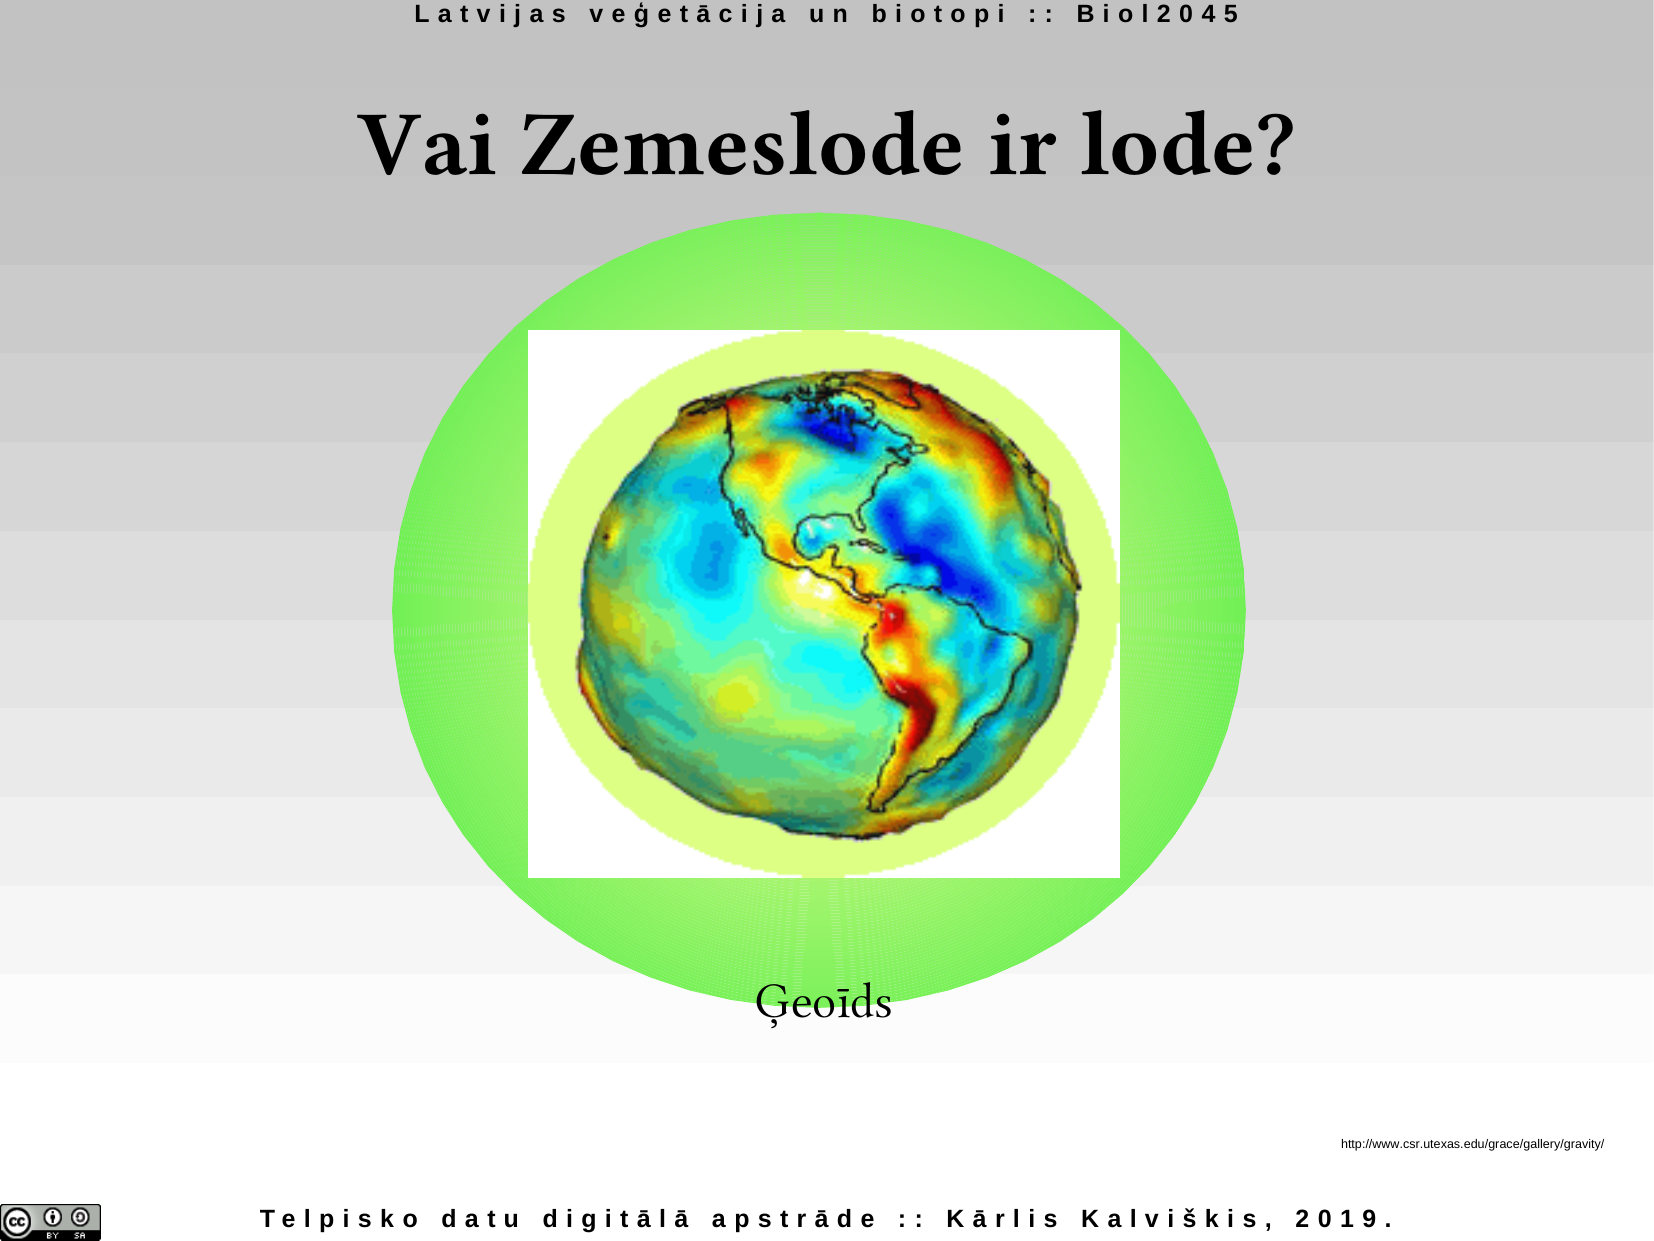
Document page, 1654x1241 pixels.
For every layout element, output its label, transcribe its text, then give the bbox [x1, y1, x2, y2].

picture [528, 330, 1120, 878]
text_box Ģeoīds [755, 972, 898, 1086]
title Vai Zemeslode ir lode? [0, 1, 1654, 287]
text_box http://www.csr.utexas.edu/grace/gallery/gravity/ [1341, 1137, 1605, 1152]
picture [0, 287, 1654, 1241]
text_box [392, 287, 1246, 1004]
